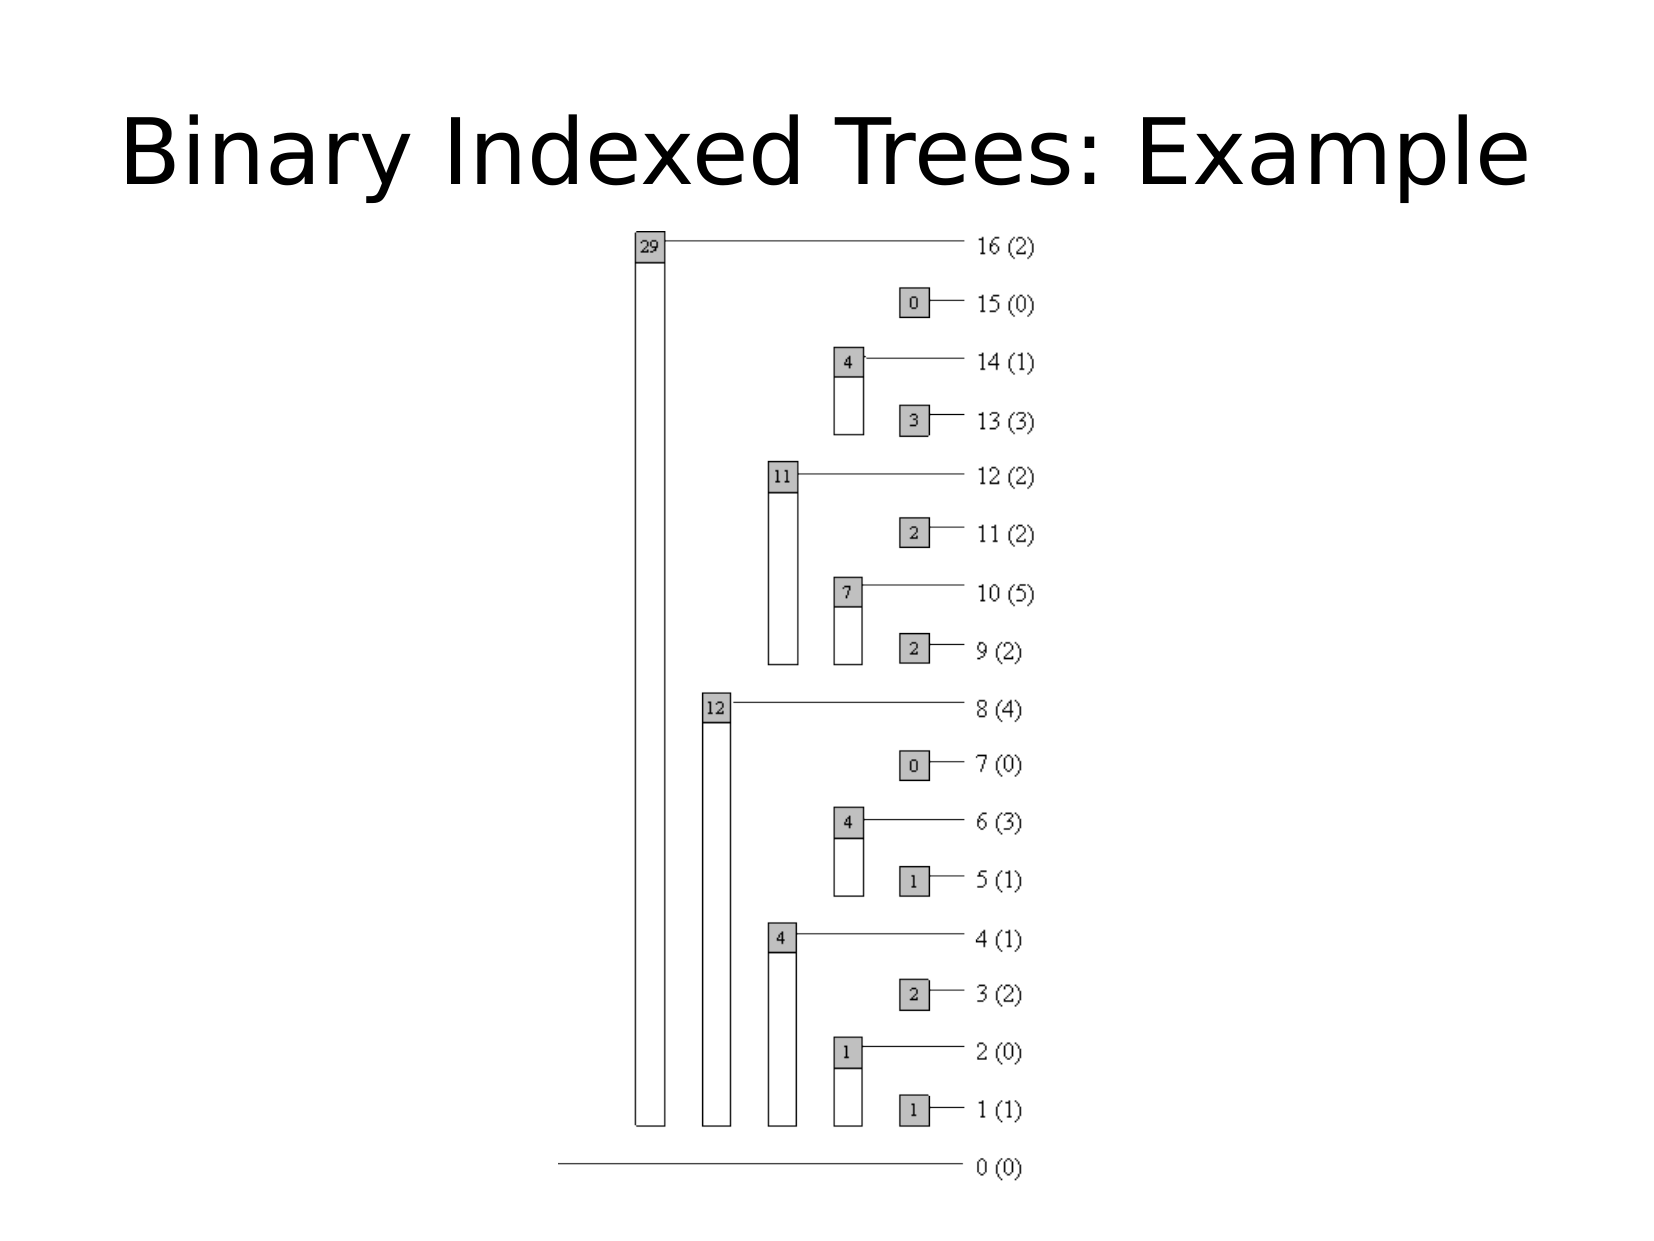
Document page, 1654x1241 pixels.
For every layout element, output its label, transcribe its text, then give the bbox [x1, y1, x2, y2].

picture [558, 231, 1037, 1182]
title Binary Indexed Trees: Example [82, 49, 1571, 257]
